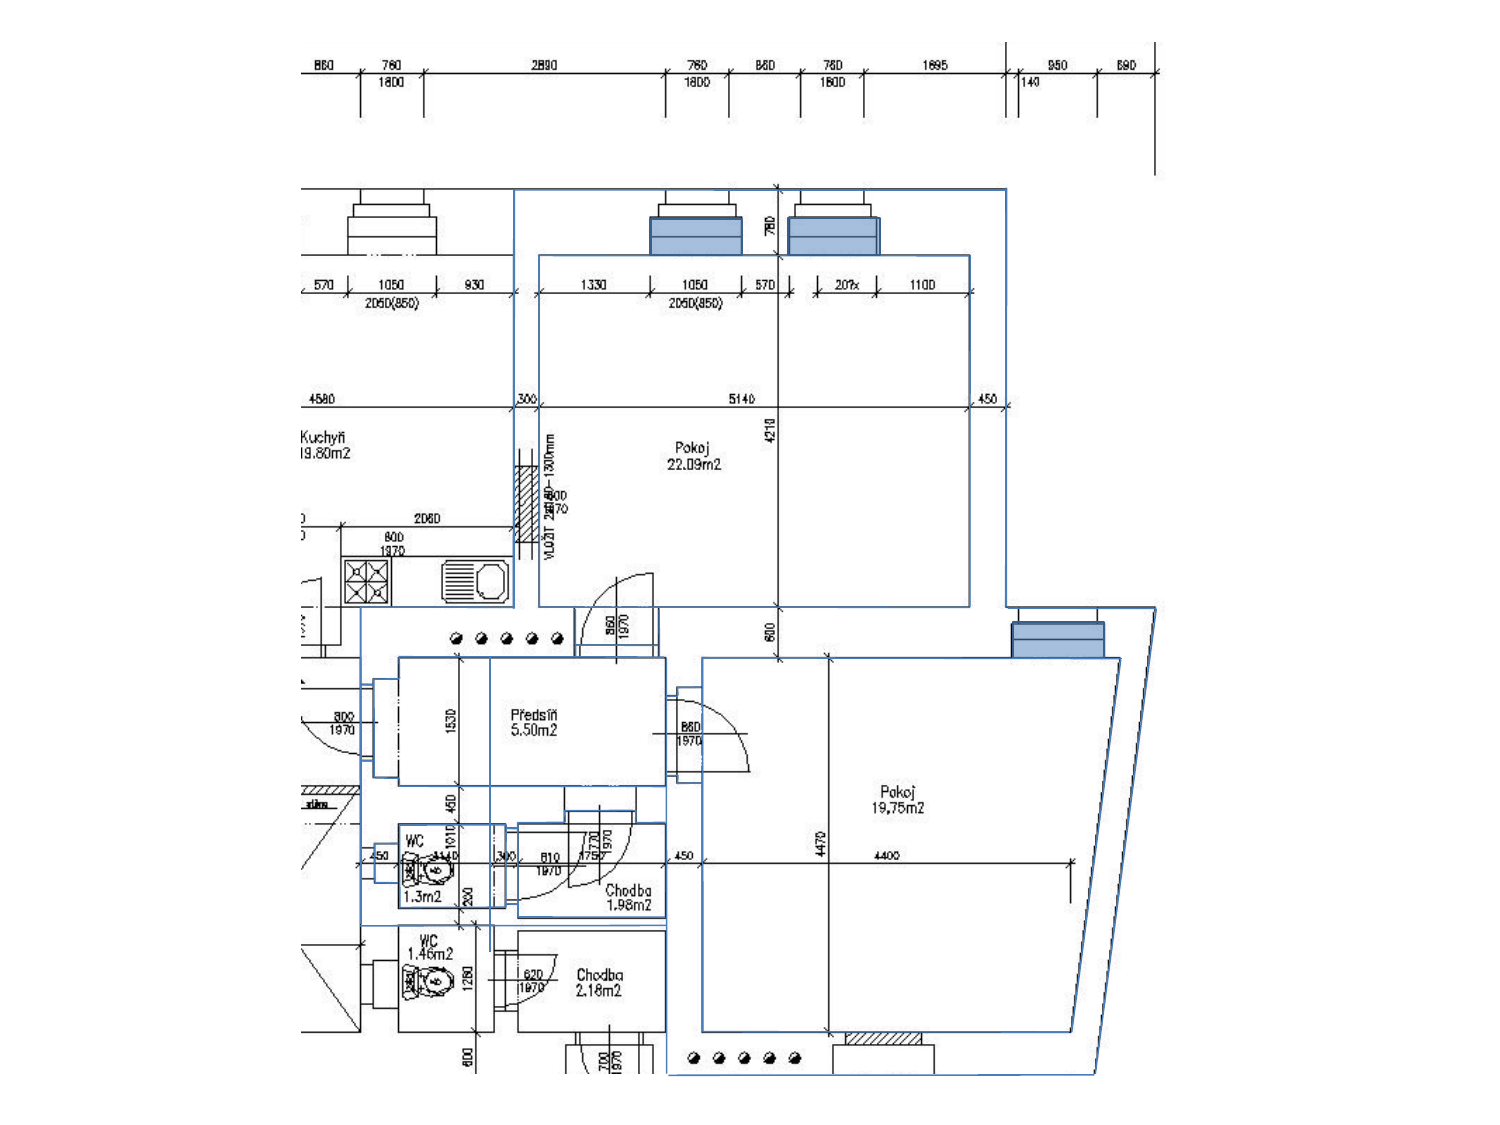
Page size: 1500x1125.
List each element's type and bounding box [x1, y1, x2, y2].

picture [491, 788, 665, 916]
picture [491, 905, 665, 924]
text_box [788, 218, 880, 255]
picture [668, 688, 701, 782]
picture [540, 257, 969, 606]
picture [376, 845, 398, 882]
text_box [1012, 621, 1105, 657]
text_box [650, 218, 742, 256]
picture [375, 658, 489, 785]
picture [401, 826, 489, 906]
picture [362, 686, 373, 760]
picture [507, 830, 517, 903]
picture [577, 646, 658, 656]
picture [362, 762, 489, 925]
picture [301, 42, 1191, 1074]
picture [362, 191, 1155, 1074]
picture [491, 826, 505, 906]
